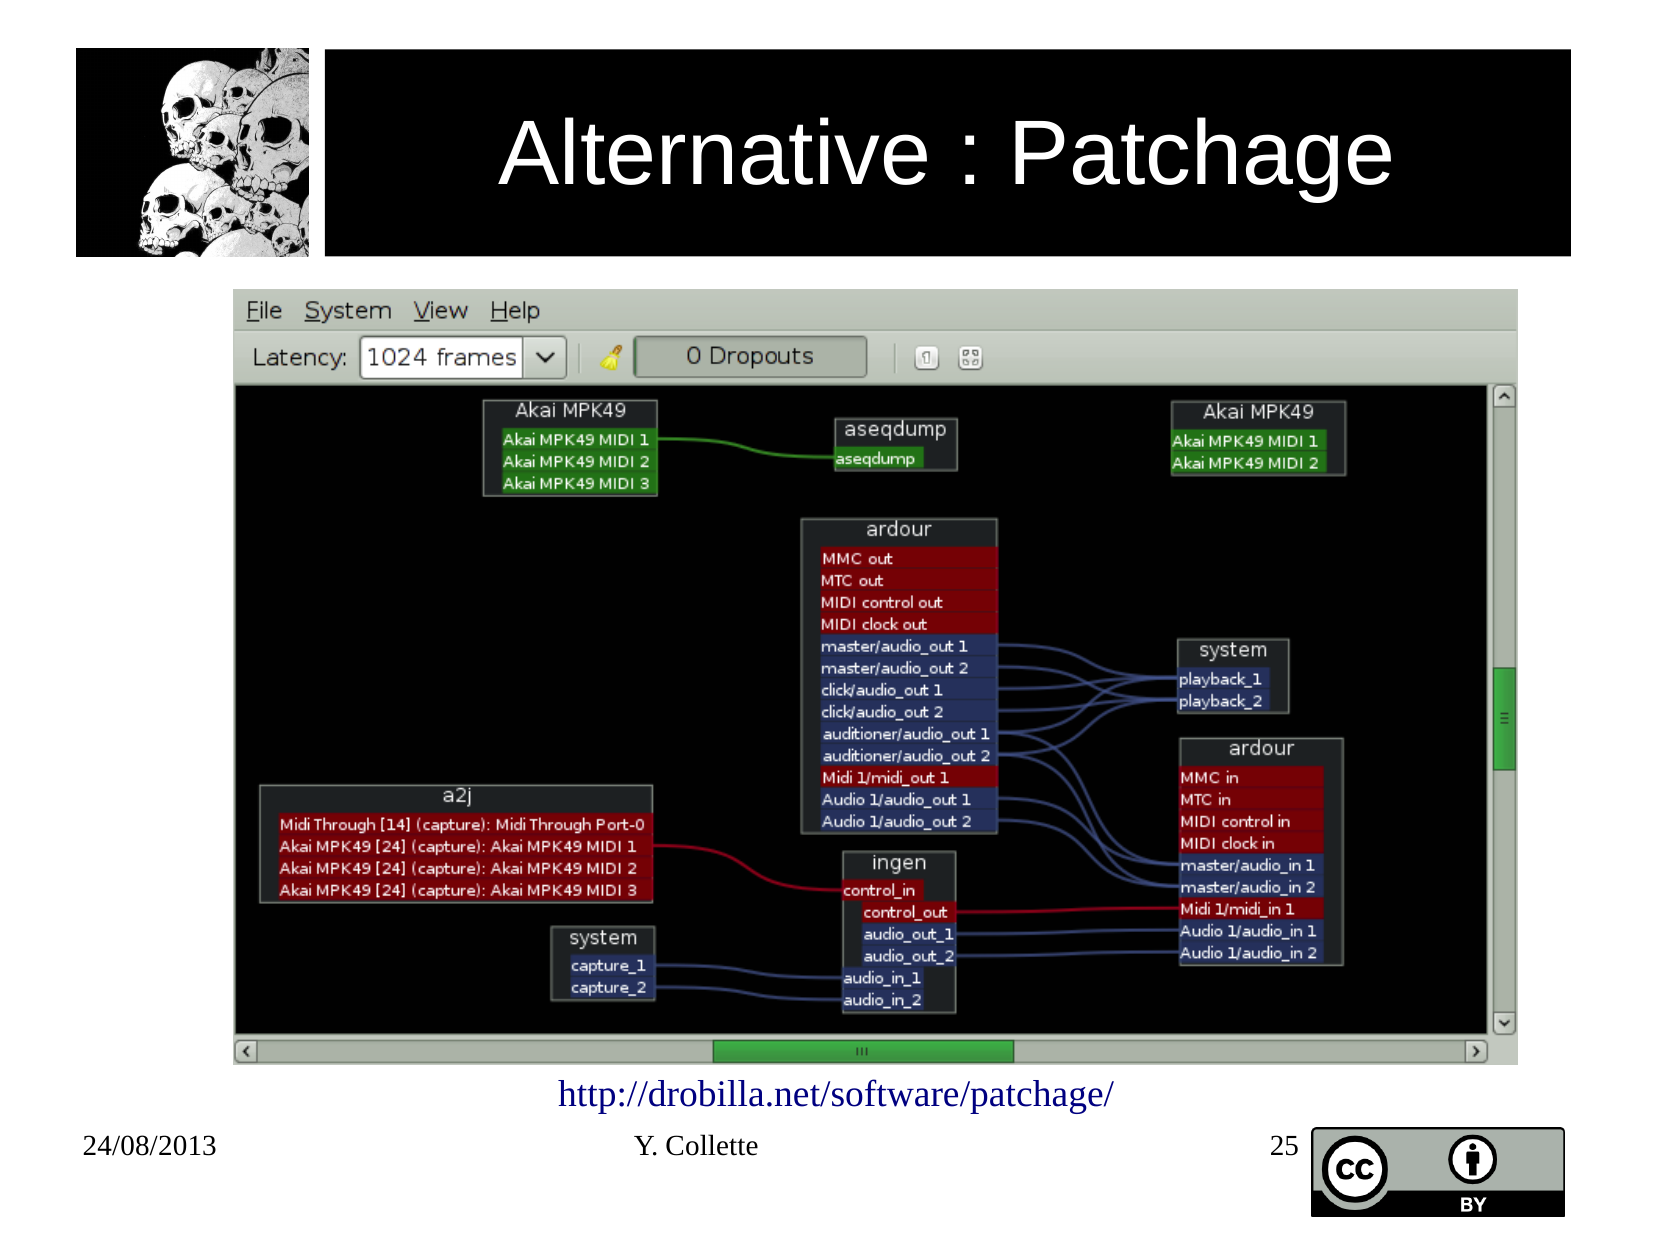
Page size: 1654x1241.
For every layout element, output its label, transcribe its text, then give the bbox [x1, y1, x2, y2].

picture [76, 48, 309, 257]
text_box http://drobilla.net/software/patchage/ [543, 1065, 1130, 1123]
picture [1311, 1127, 1565, 1217]
picture [233, 289, 1518, 1065]
title Alternative : Patchage [324, 49, 1571, 257]
